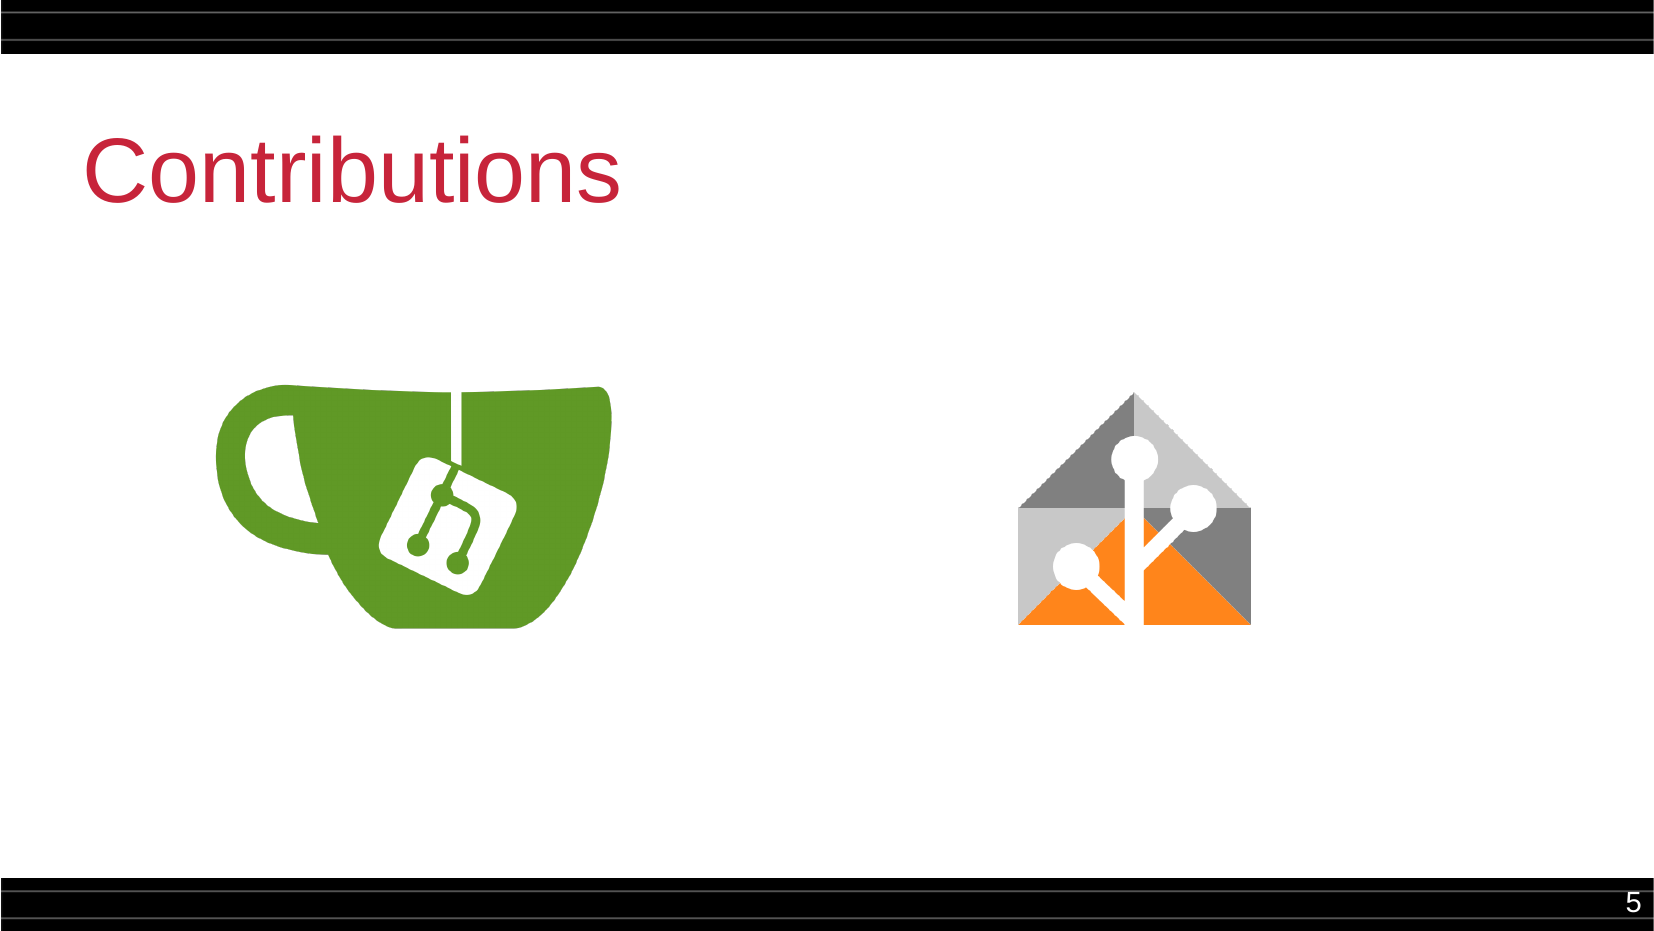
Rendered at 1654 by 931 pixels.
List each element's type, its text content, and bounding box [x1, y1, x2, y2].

picture [212, 295, 615, 697]
picture [1, 0, 1654, 54]
title Contributions [82, 92, 1571, 249]
picture [968, 342, 1300, 674]
picture [1, 878, 1654, 931]
